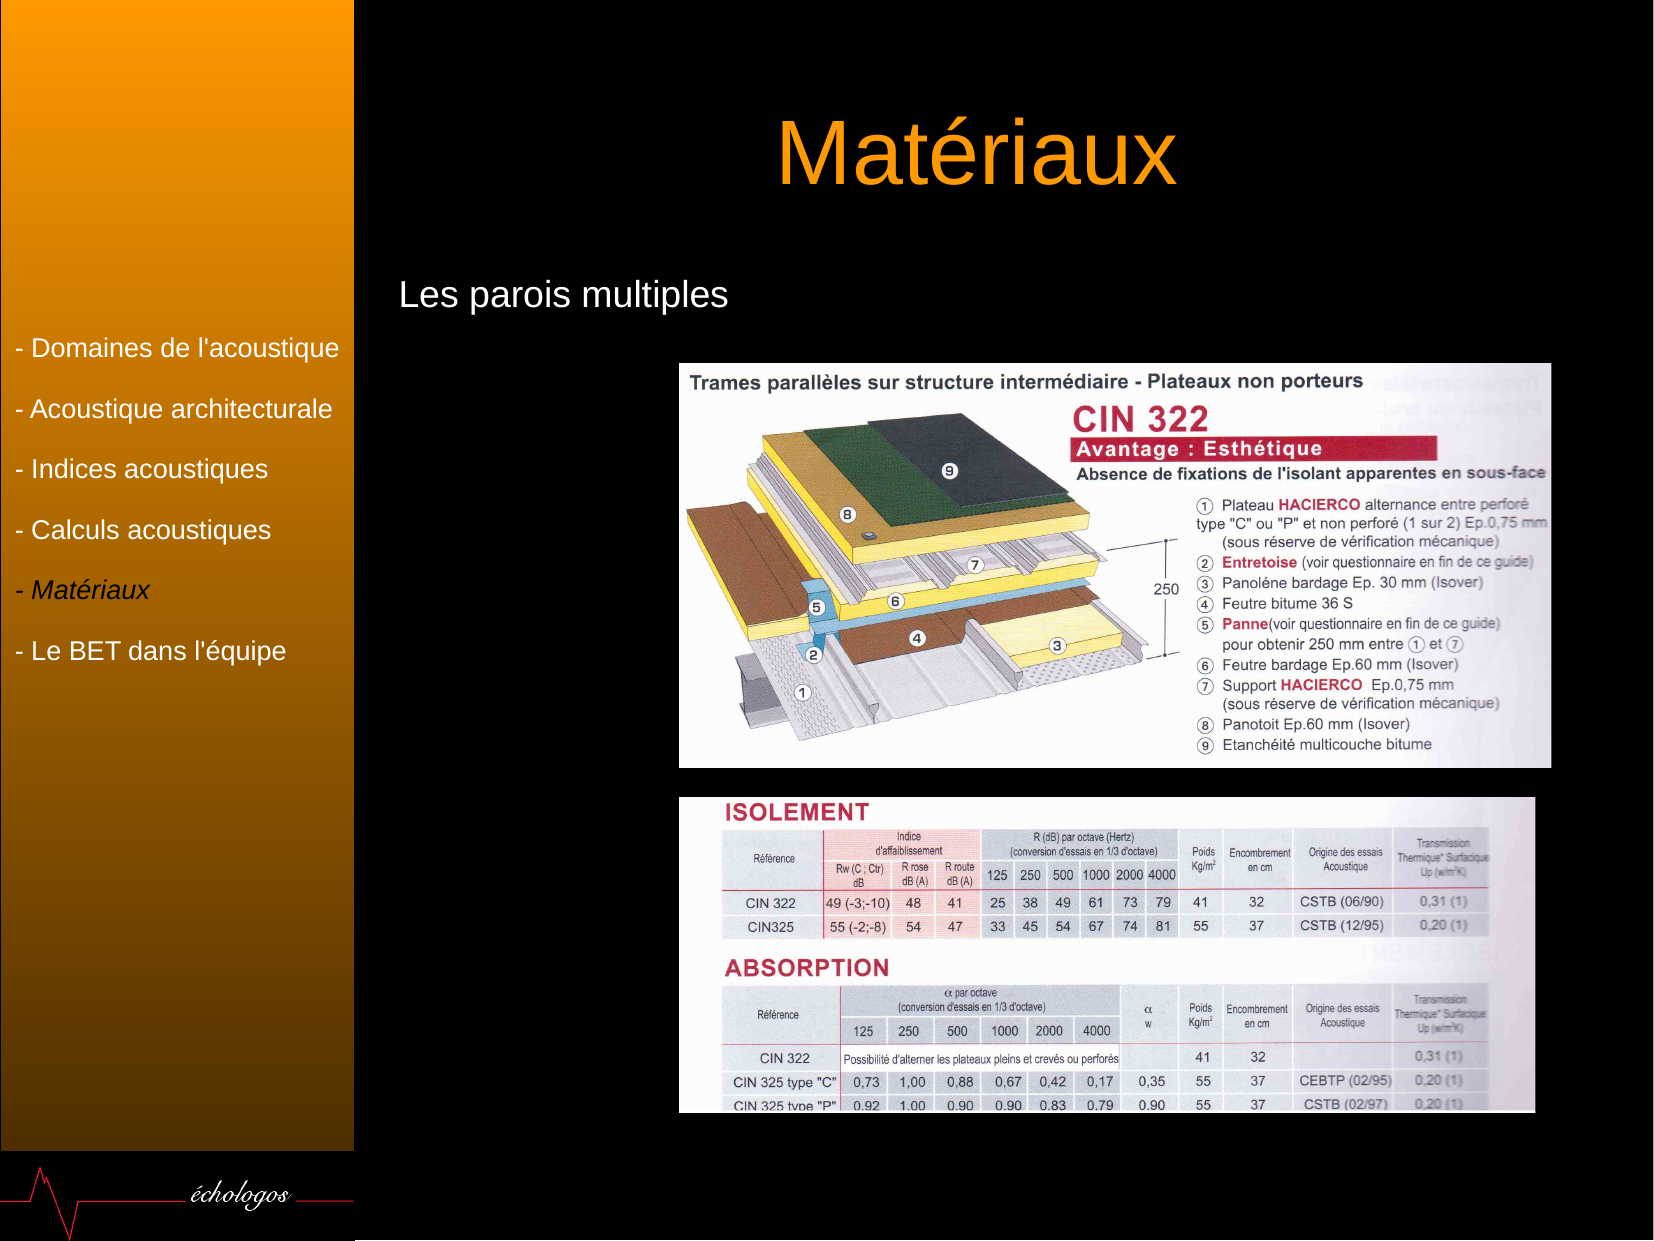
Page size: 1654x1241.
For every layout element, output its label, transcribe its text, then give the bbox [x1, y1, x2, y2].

text_box Les parois multiples [383, 265, 827, 443]
picture [0, 1166, 355, 1241]
title Matériaux [383, 56, 1571, 250]
picture [679, 797, 1536, 1113]
picture [679, 363, 1552, 768]
text_box - Domaines de l'acoustique - Acoustique architecturale - Indices acoustiques - Calculs acoustiques - Matériaux - Le BET dans l'équipe [0, 325, 355, 755]
